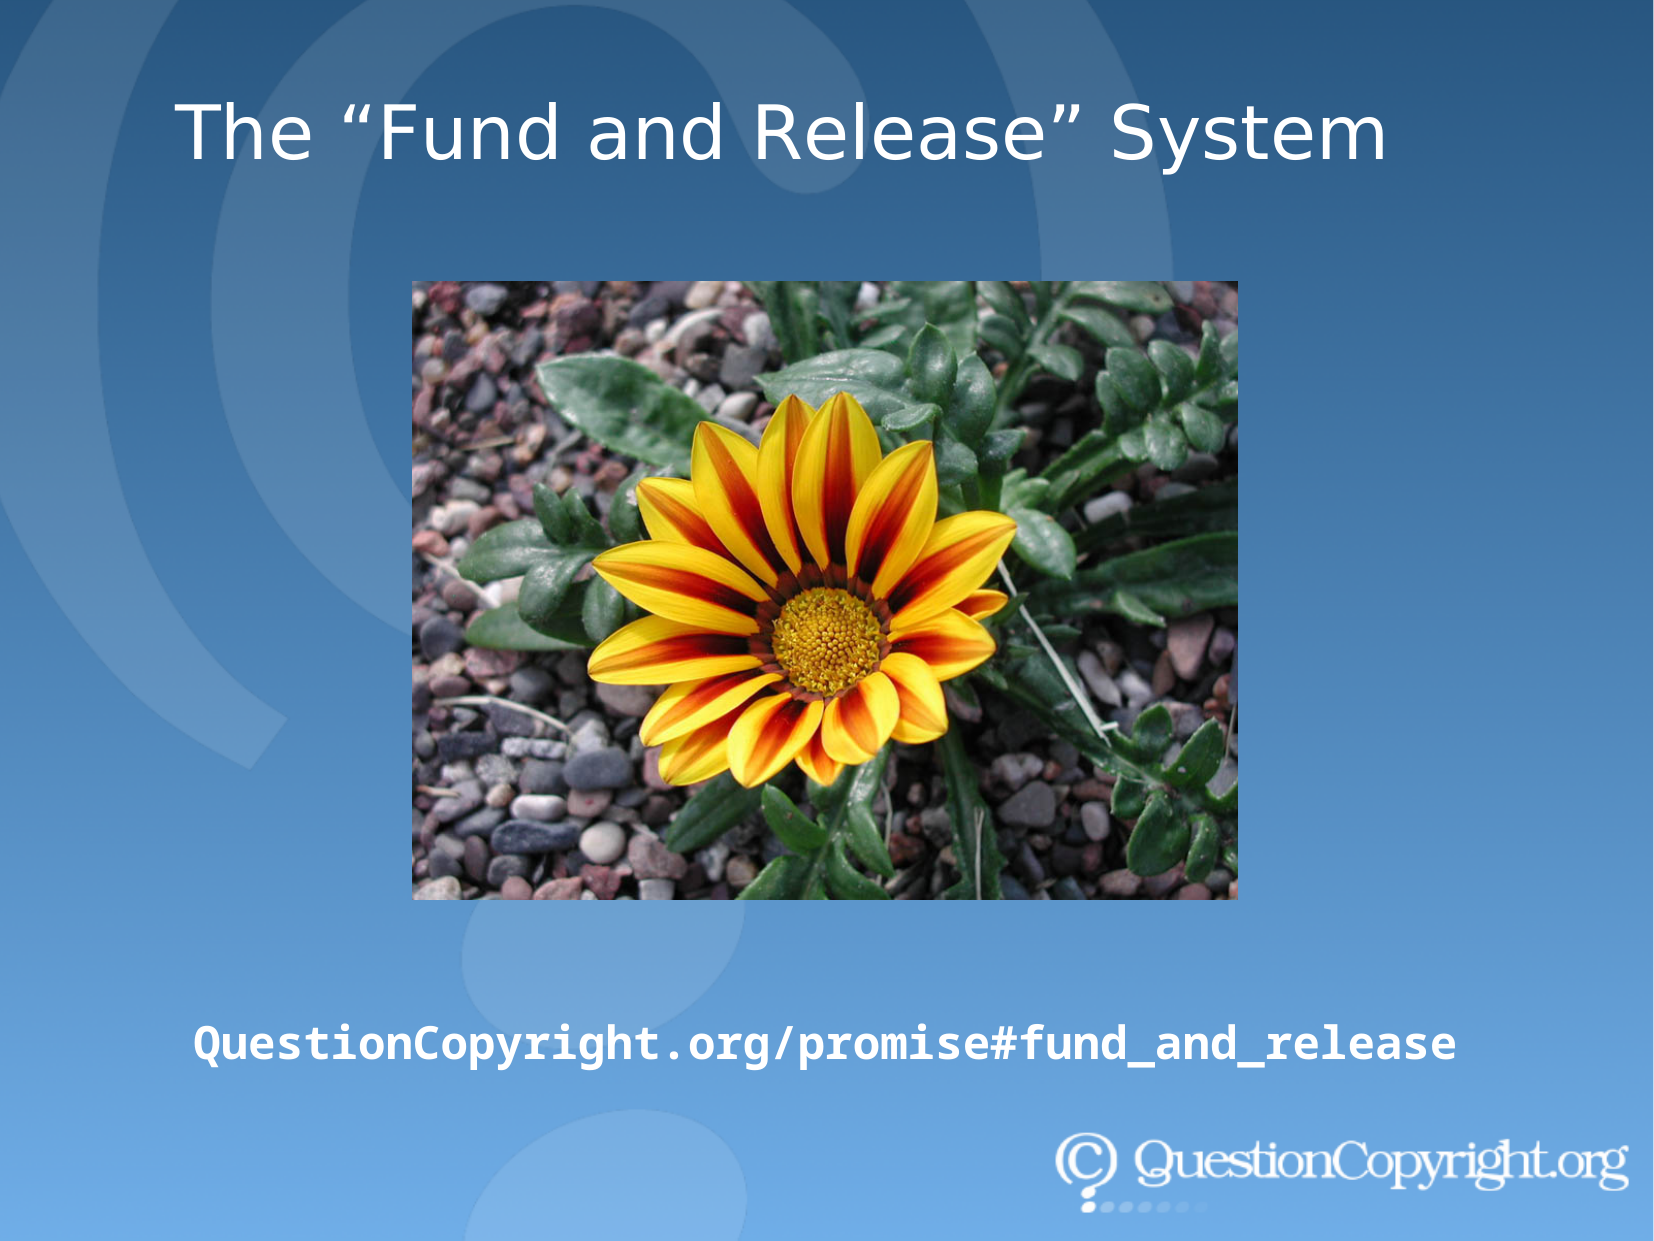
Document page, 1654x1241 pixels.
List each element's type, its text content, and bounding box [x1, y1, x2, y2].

text_box QuestionCopyright.org/promise#fund_and_release [178, 1003, 1474, 1073]
text_box The “Fund and Release” System [160, 82, 1406, 185]
picture [0, 0, 1654, 1241]
